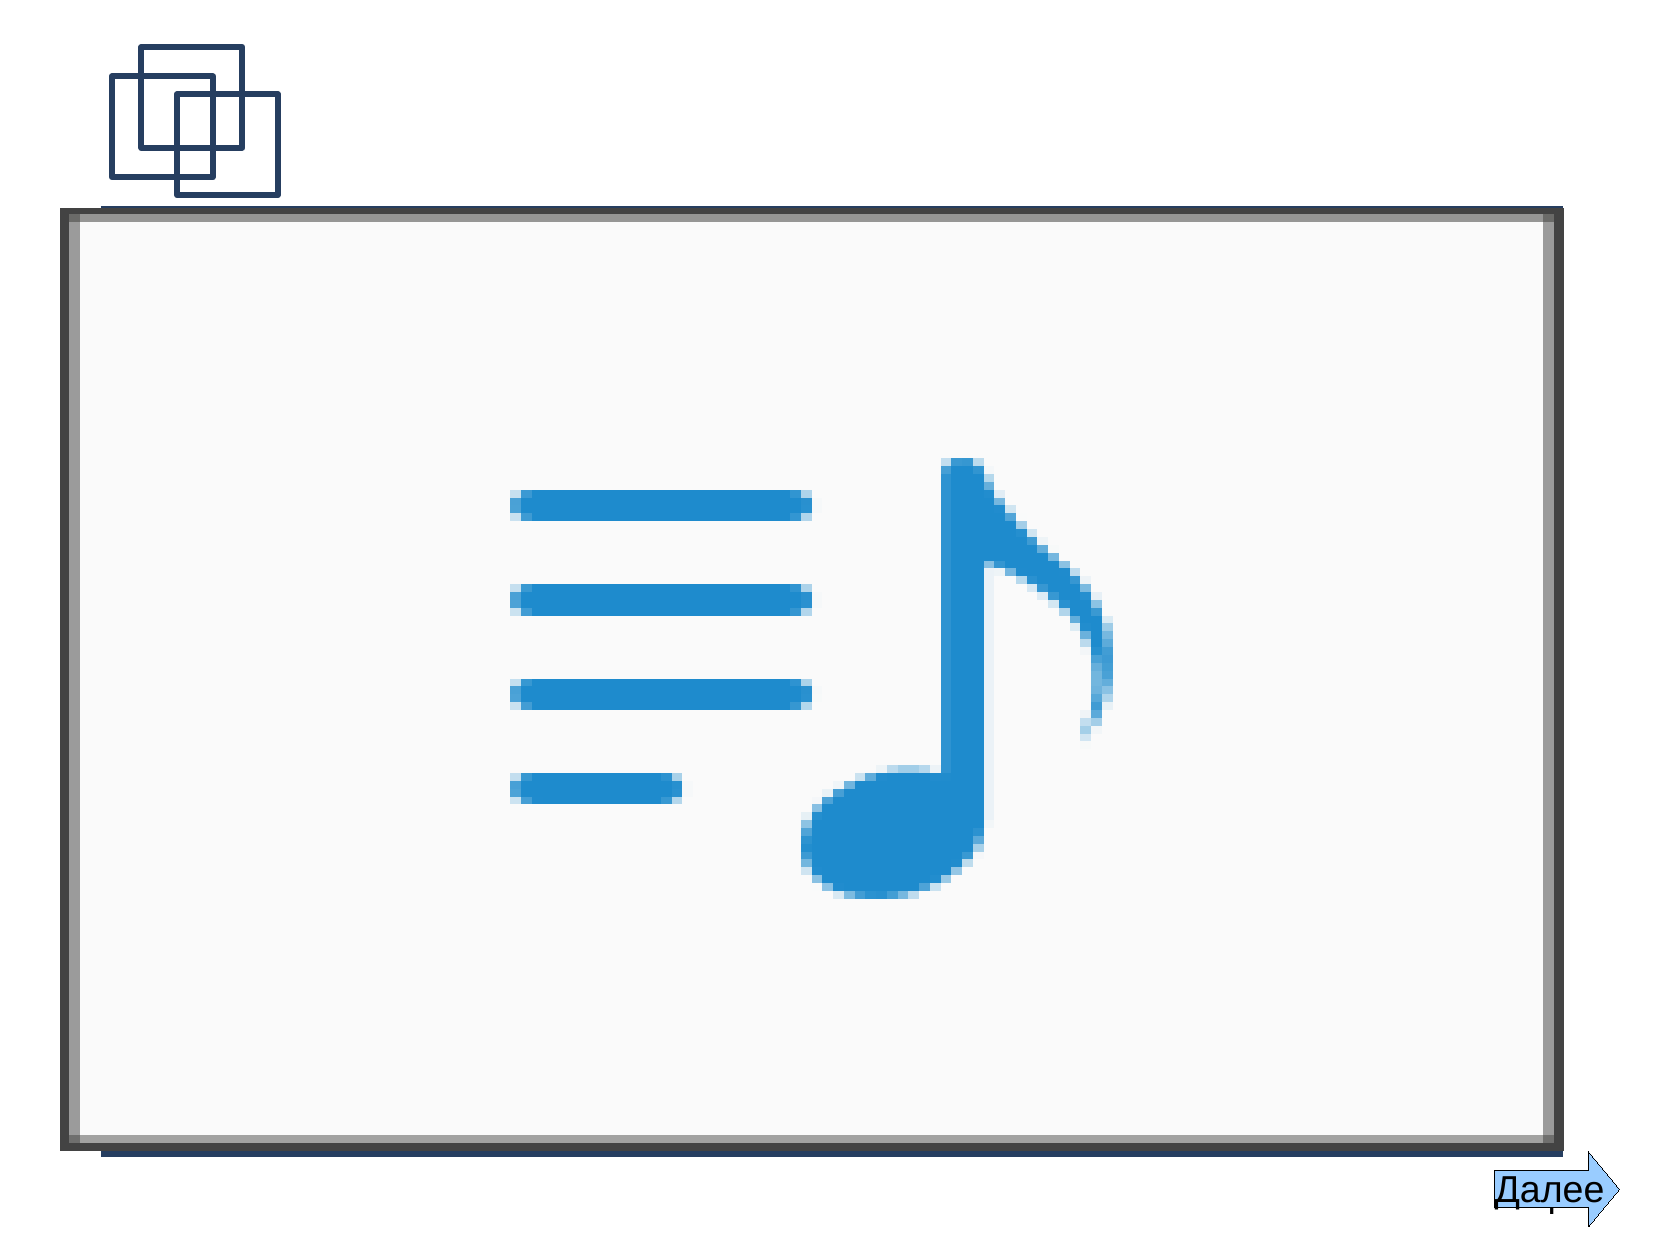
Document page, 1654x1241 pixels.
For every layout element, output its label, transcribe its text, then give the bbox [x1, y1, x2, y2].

text_box [59, 206, 1565, 1152]
text_box Далее [1498, 1202, 1515, 1208]
text_box Далее [1494, 1151, 1620, 1227]
text_box Далее [1501, 1179, 1512, 1199]
